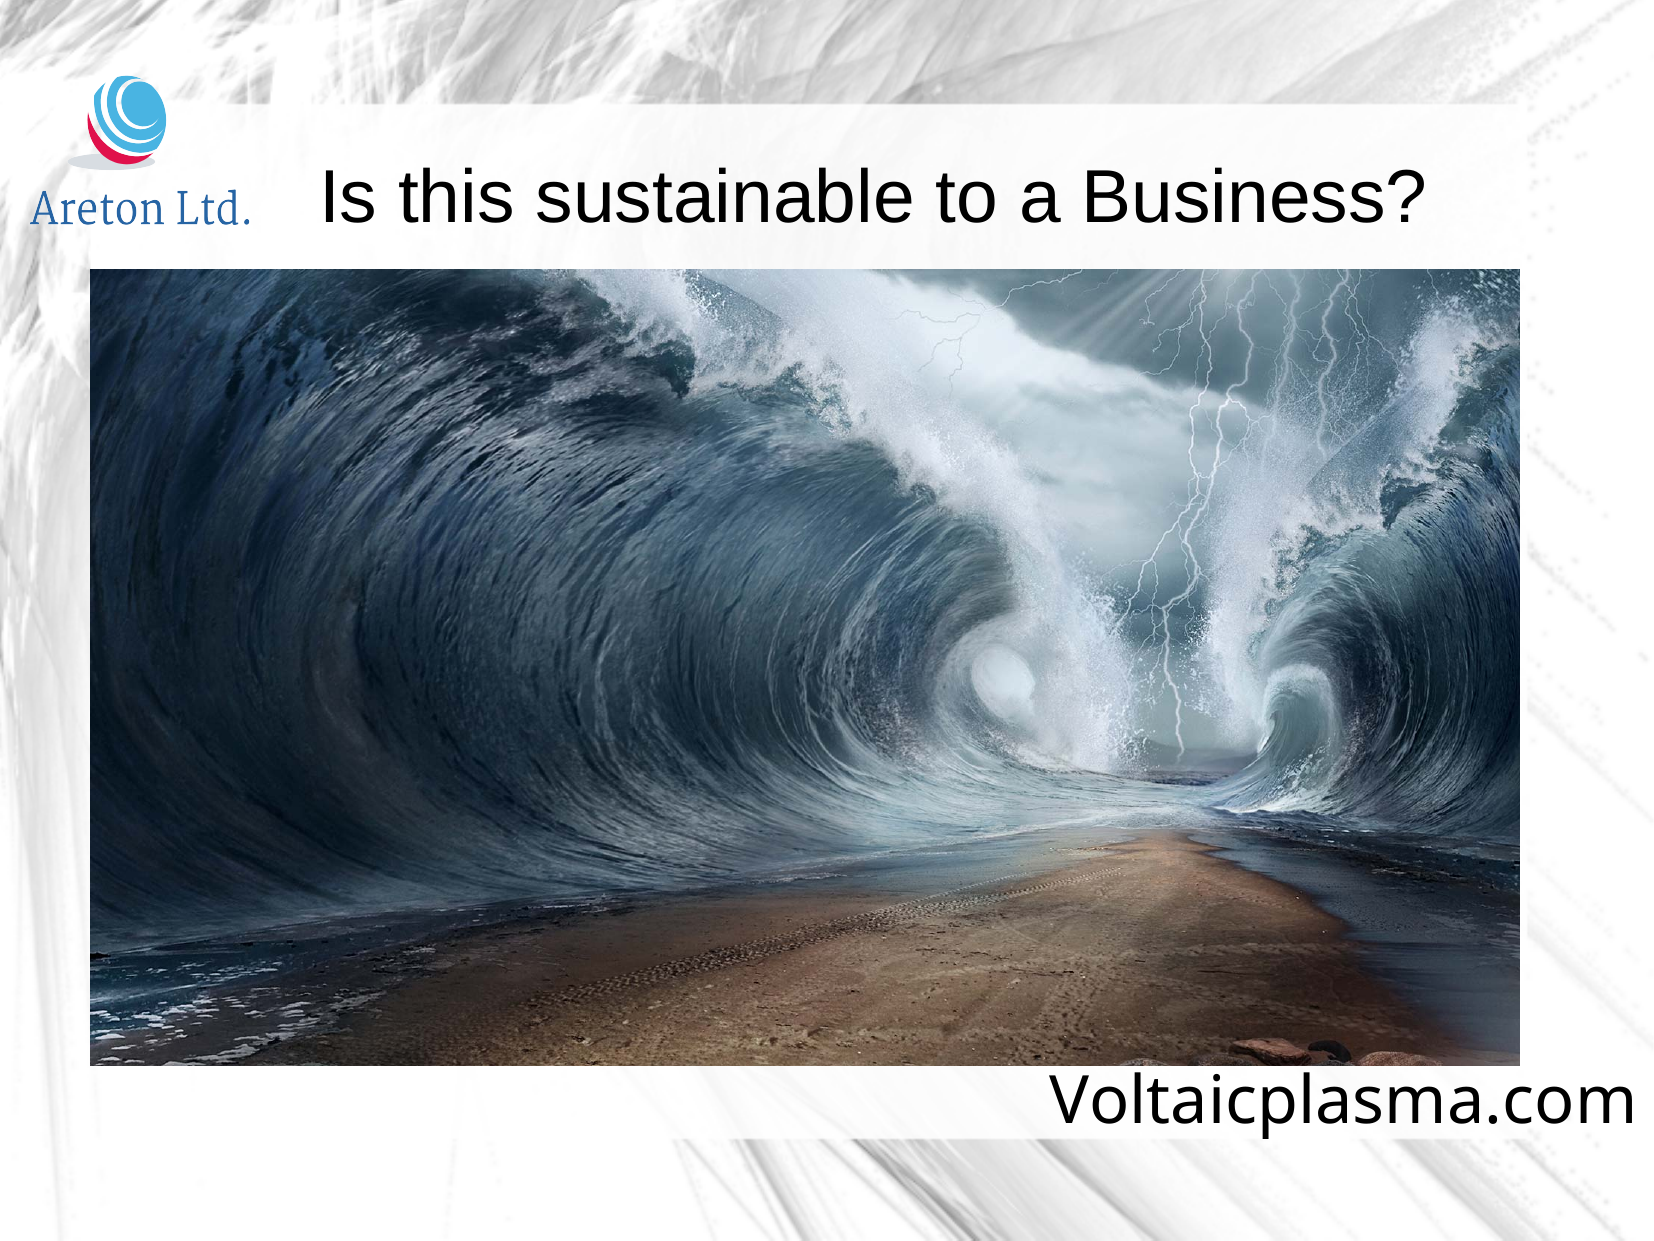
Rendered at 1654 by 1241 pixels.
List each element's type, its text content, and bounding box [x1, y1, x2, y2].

text_box Voltaicplasma.com [617, 784, 1654, 1241]
title Is this sustainable to a Business? [316, 112, 1568, 281]
picture [0, 0, 1654, 1241]
